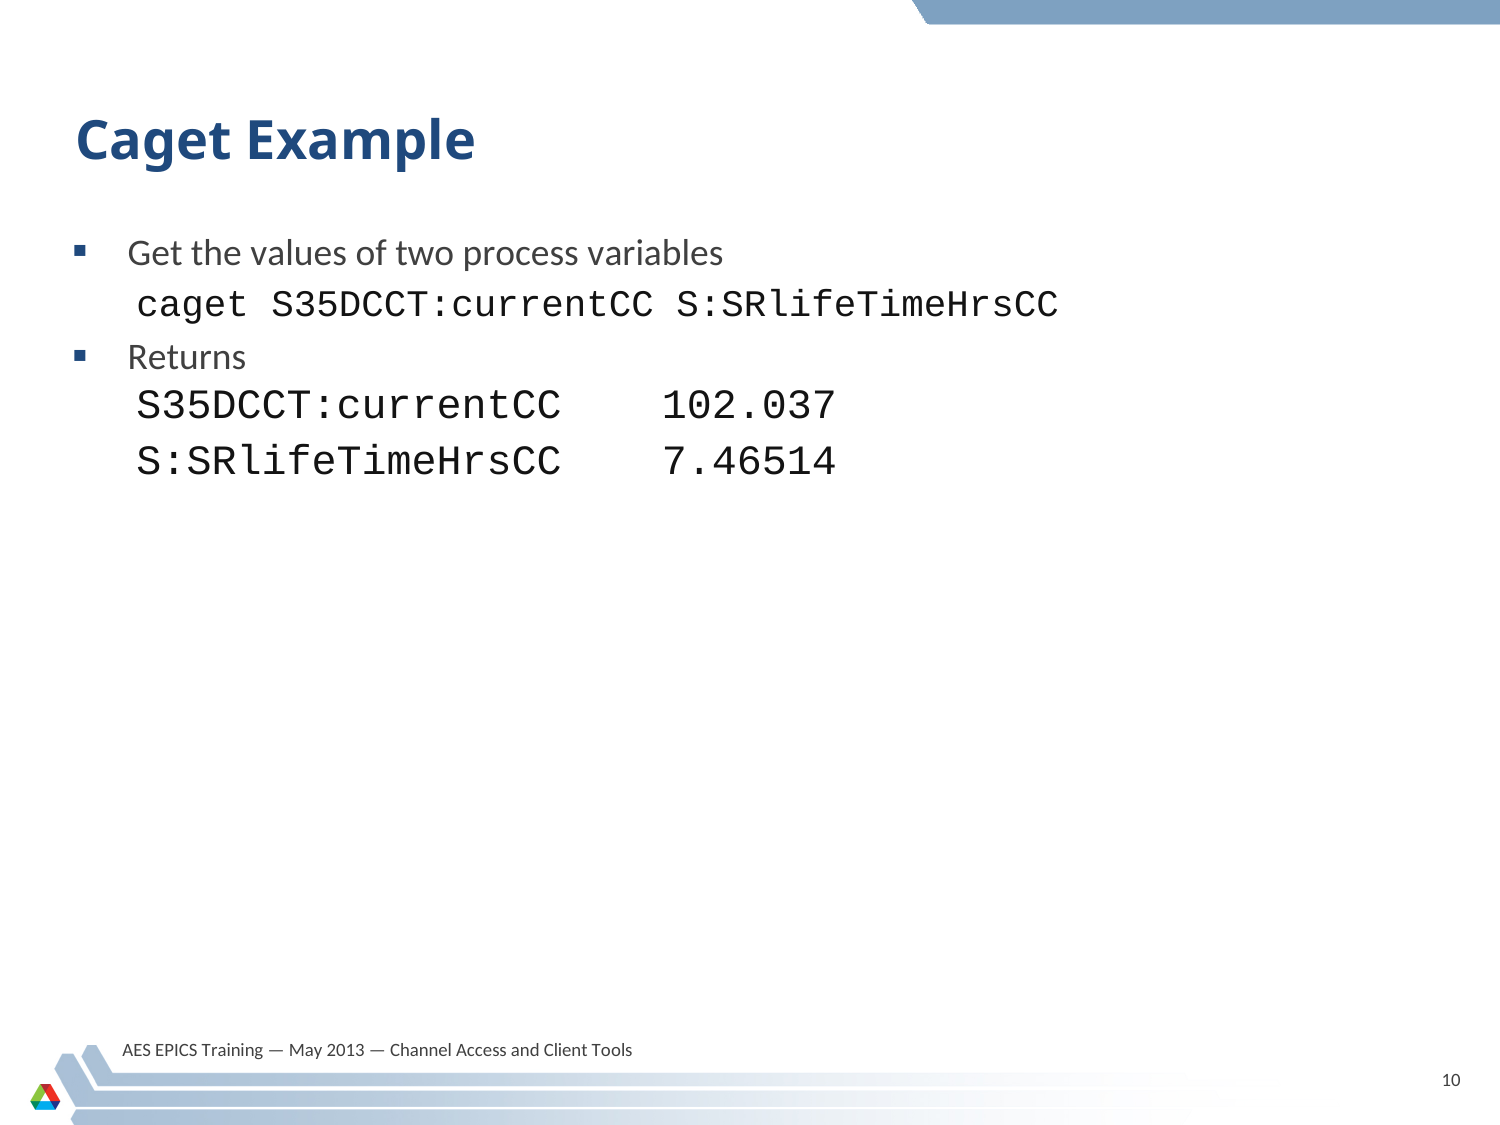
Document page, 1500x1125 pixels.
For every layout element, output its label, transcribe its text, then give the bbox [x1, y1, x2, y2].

picture [0, 1037, 1500, 1125]
picture [0, 0, 1500, 26]
title Caget Example [75, 45, 1426, 233]
list Get the values of two process variables caget S35DCCT:currentCC S:SRlifeTimeHrsCC Returns S35DCCT:currentCC 102.037 S:SRlifeTimeHrsCC 7.46514 [56, 229, 1359, 741]
